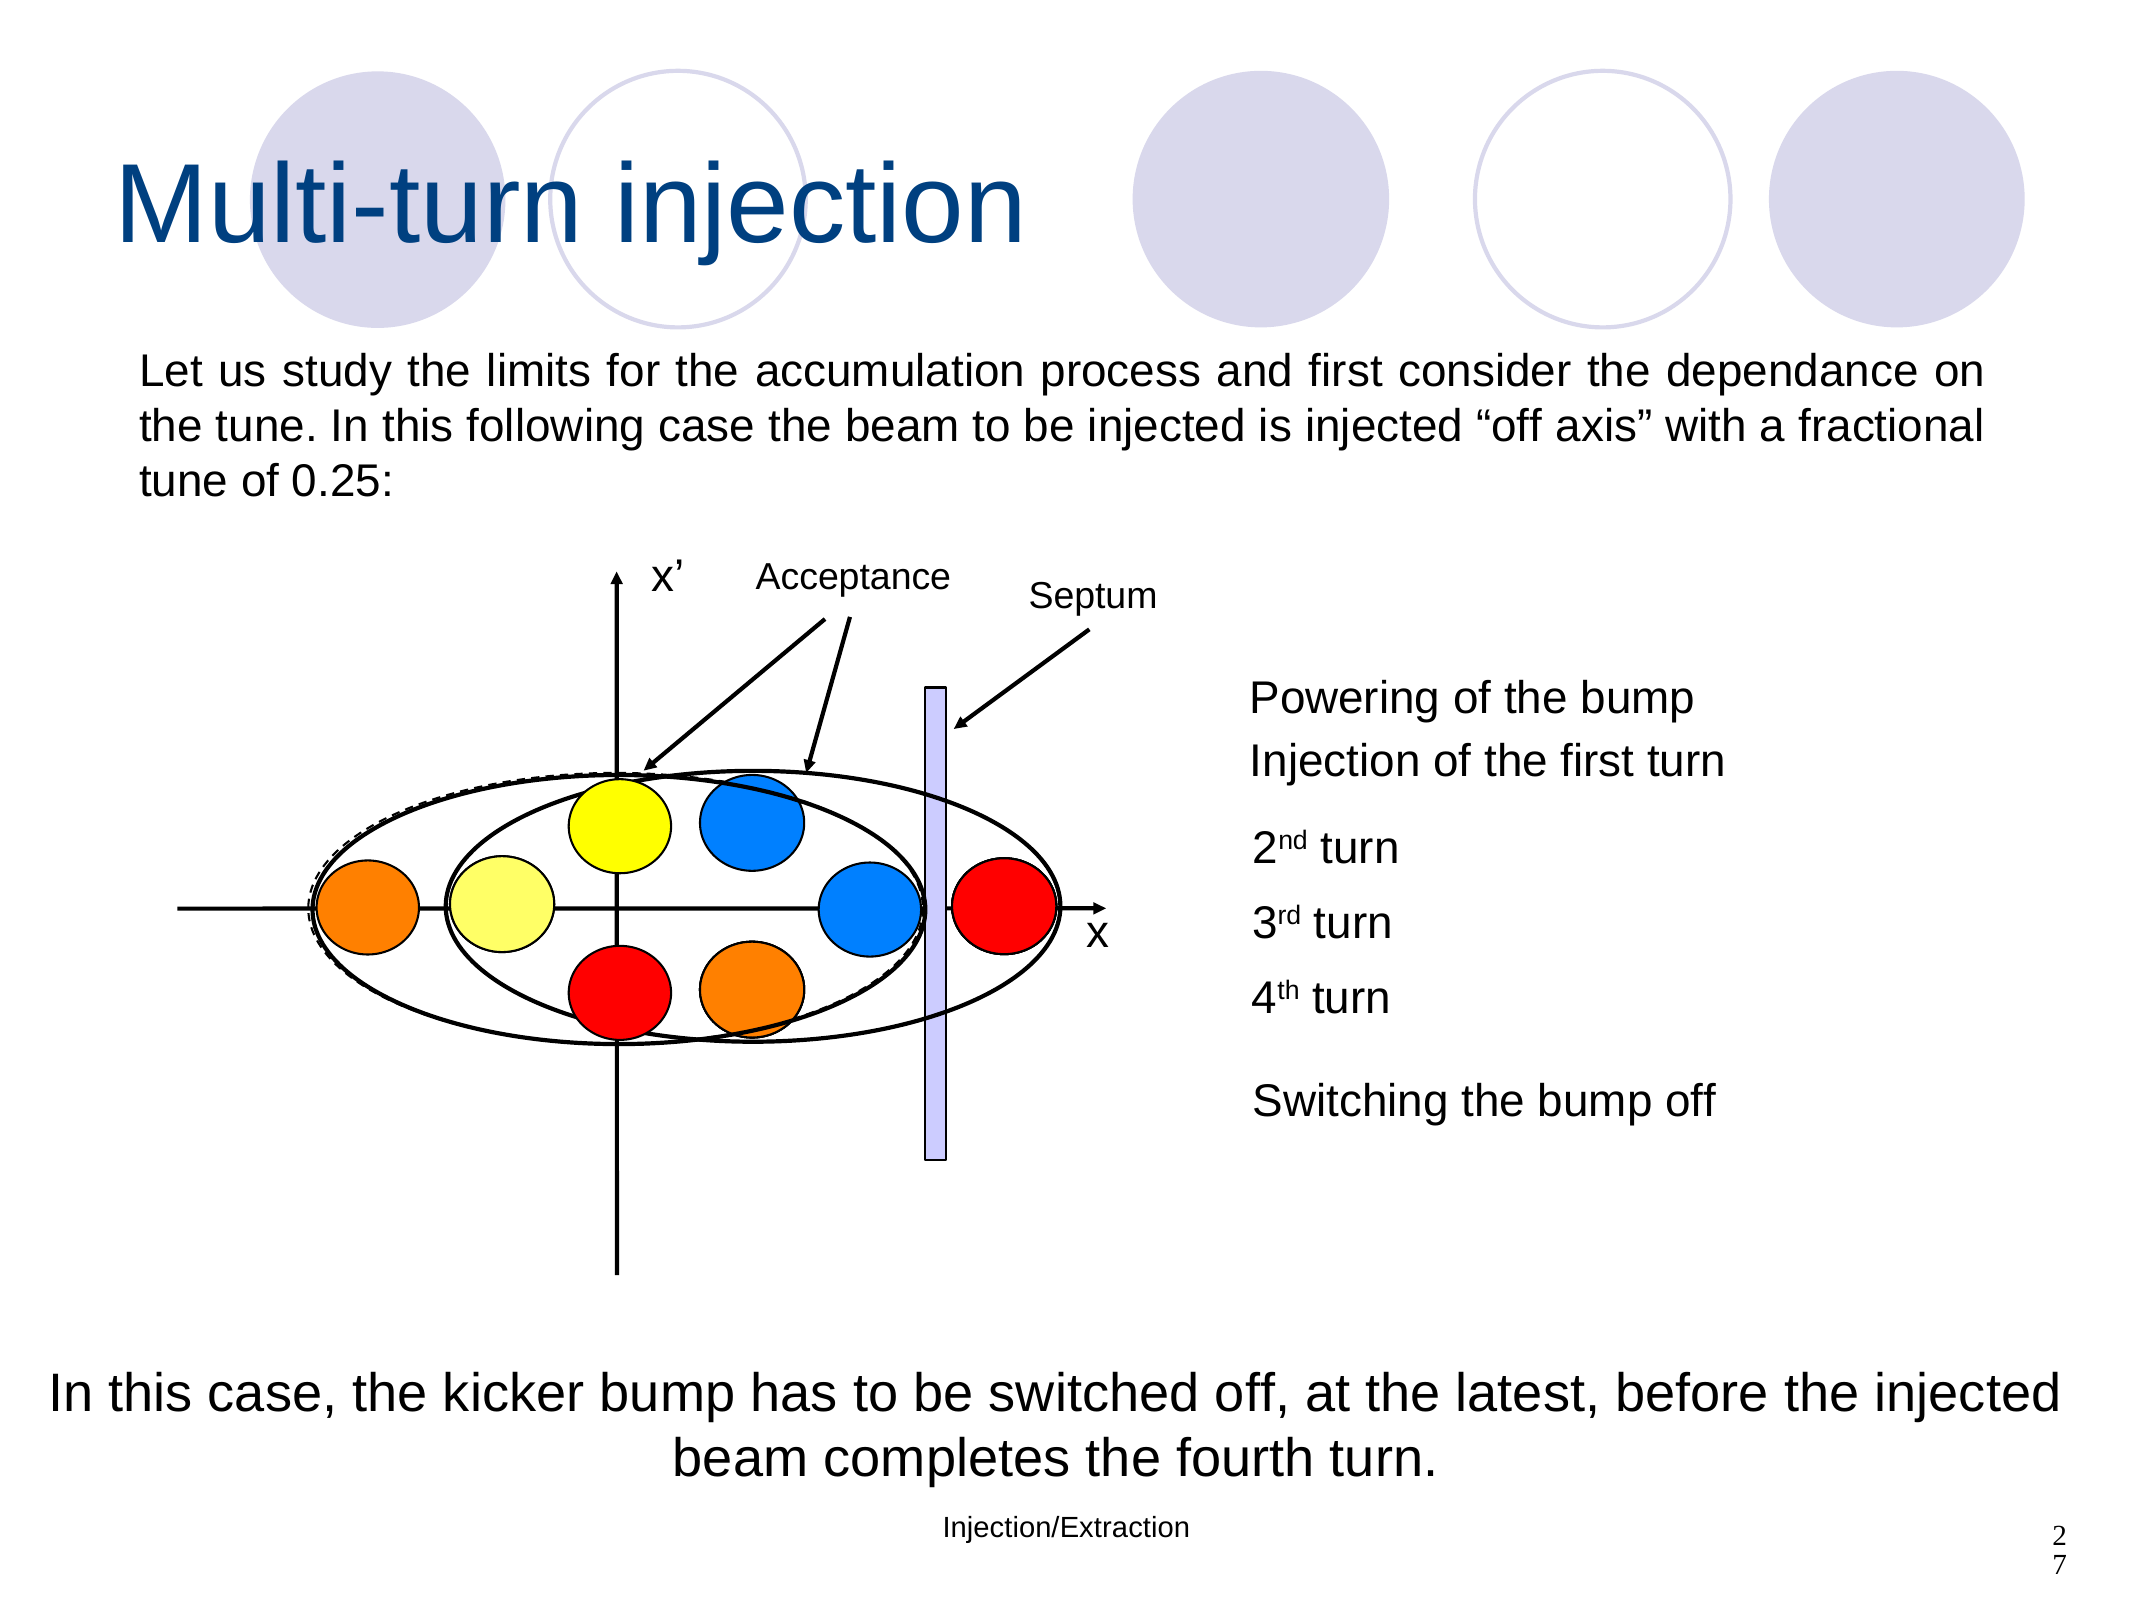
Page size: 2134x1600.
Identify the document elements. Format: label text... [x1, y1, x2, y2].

text_box 2nd turn [1238, 810, 1415, 881]
text_box In this case, the kicker bump has to be switched off, at the latest, before the injected beam completes the fourth turn. [33, 1349, 2134, 1496]
text_box Acceptance [746, 552, 961, 598]
text_box [726, 774, 796, 797]
title Multi-turn injection [106, 21, 2028, 374]
text_box [699, 785, 805, 871]
text_box [568, 945, 672, 1040]
text_box [924, 1015, 946, 1161]
text_box [316, 860, 419, 955]
text_box Septum [1080, 590, 1090, 606]
text_box [924, 797, 946, 1016]
text_box [818, 862, 922, 957]
text_box x’ [642, 545, 695, 601]
text_box Injection of the first turn [1235, 722, 1742, 794]
text_box [738, 1024, 789, 1038]
text_box [699, 941, 805, 1033]
text_box [568, 779, 672, 874]
text_box [952, 858, 1057, 955]
text_box [924, 687, 946, 798]
text_box 3rd turn [1237, 885, 1408, 956]
text_box x [1077, 902, 1120, 958]
text_box [450, 856, 555, 953]
text_box Switching the bump off [1237, 1062, 1732, 1133]
text_box 4th turn [1237, 960, 1407, 1031]
text_box Powering of the bump [1234, 660, 1788, 731]
text_box Septum [1019, 570, 1168, 616]
text_box Let us study the limits for the accumulation process and first consider the dependance on the tune. In this following case the beam to be injected is injected “off axis” with a fractional tune of 0.25: [129, 341, 1997, 473]
